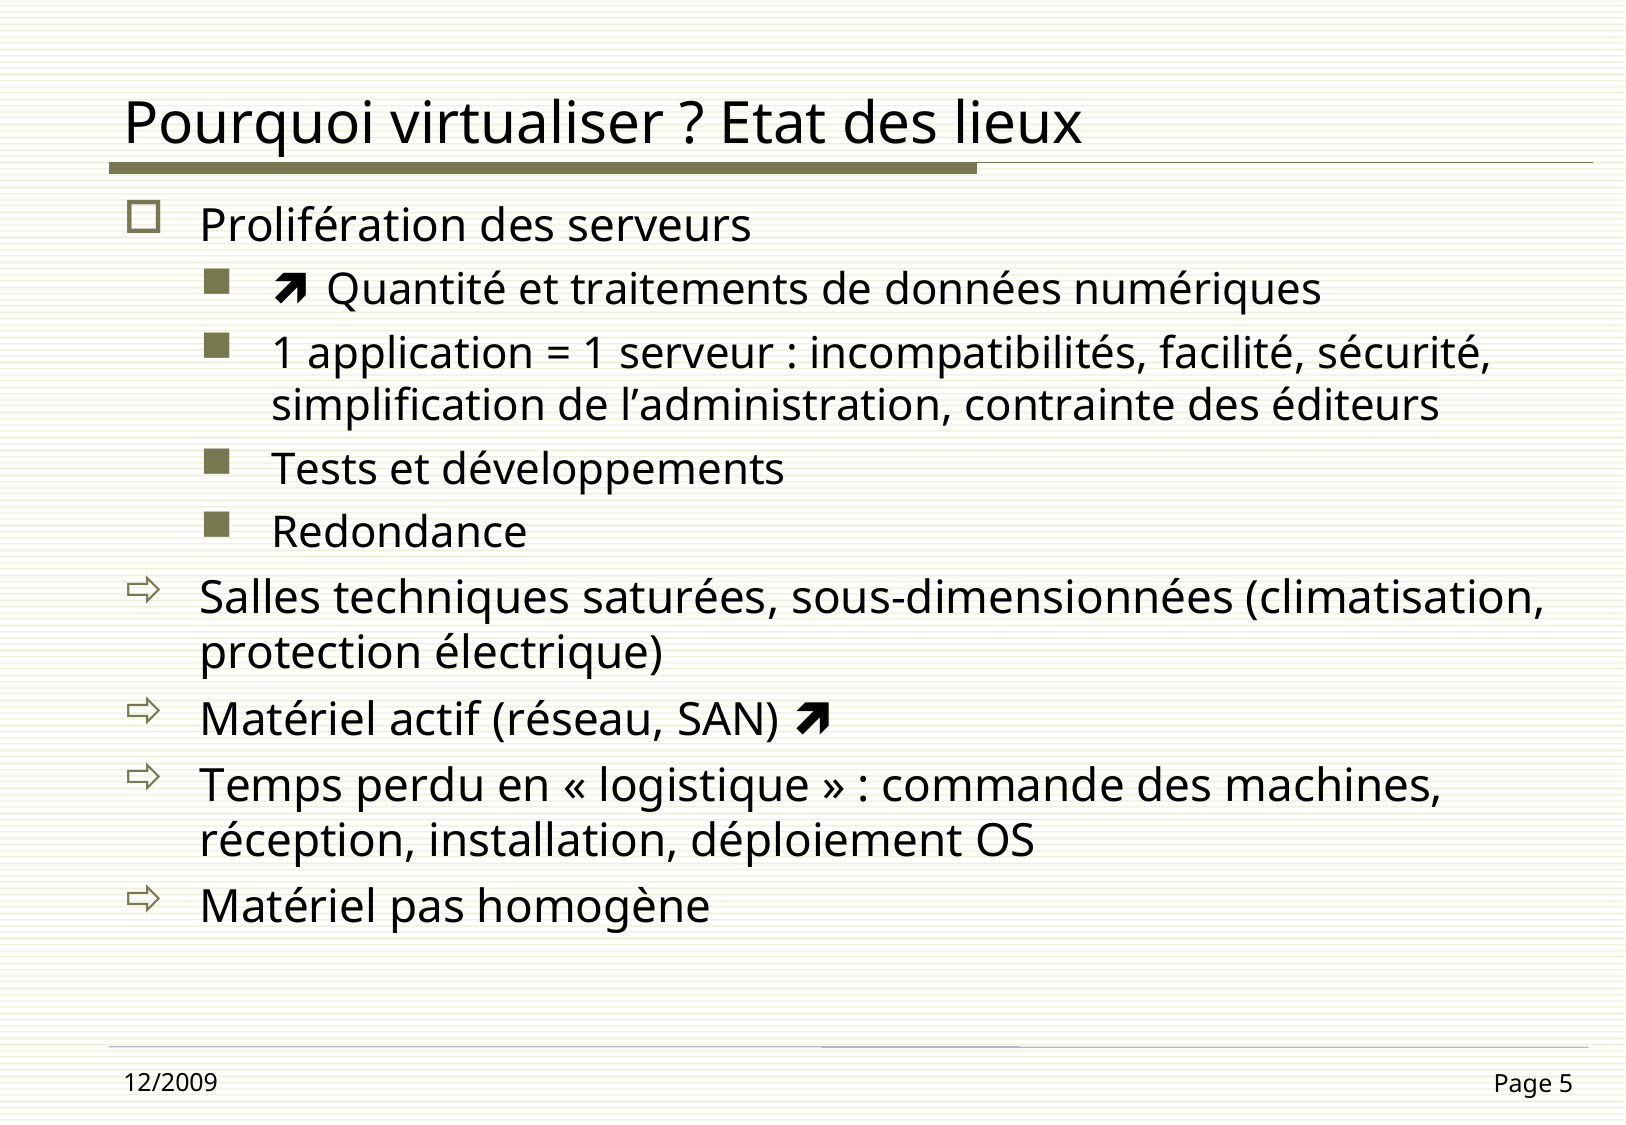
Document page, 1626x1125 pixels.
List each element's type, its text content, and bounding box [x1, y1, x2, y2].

list Prolifération des serveurs  Quantité et traitements de données numériques 1 application = 1 serveur : incompatibilités, facilité, sécurité, simplification de l’administration, contrainte des éditeurs Tests et développements Redondance Salles techniques saturées, sous-dimensionnées (climatisation, protection électrique)‏ Matériel actif (réseau, SAN)  Temps perdu en « logistique » : commande des machines, réception, installation, déploiement OS Matériel pas homogène [108, 187, 1595, 1059]
title Pourquoi virtualiser ? Etat des lieux [108, 12, 1596, 163]
picture [0, 0, 1626, 1125]
